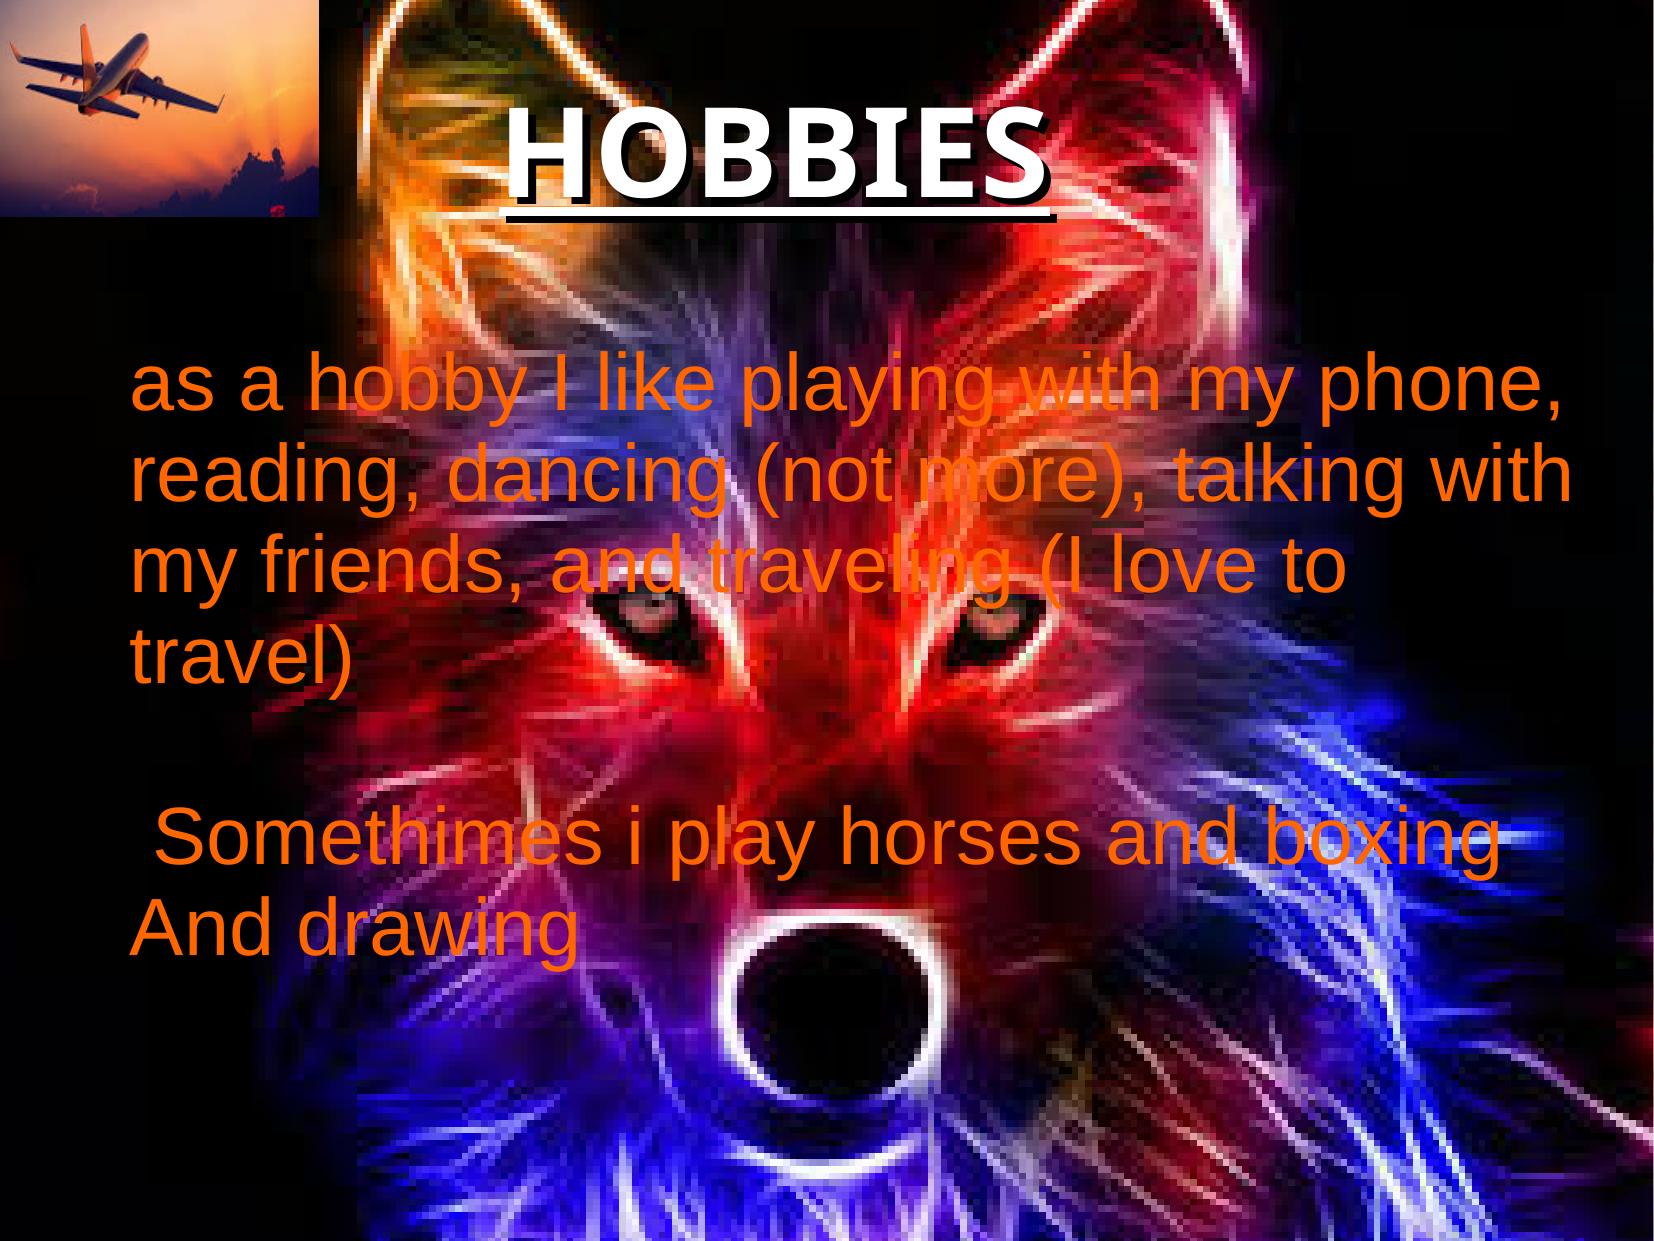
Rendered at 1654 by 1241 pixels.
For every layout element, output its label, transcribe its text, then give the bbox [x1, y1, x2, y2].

picture [0, 0, 1654, 1241]
subtitle as a hobby I like playing with my phone, reading, dancing (not more), talking with my friends, and traveling (I love to travel) Somethimes i play horses and boxing And drawing [94, 0, 1583, 1229]
text_box HOBBIES [484, 56, 1382, 246]
